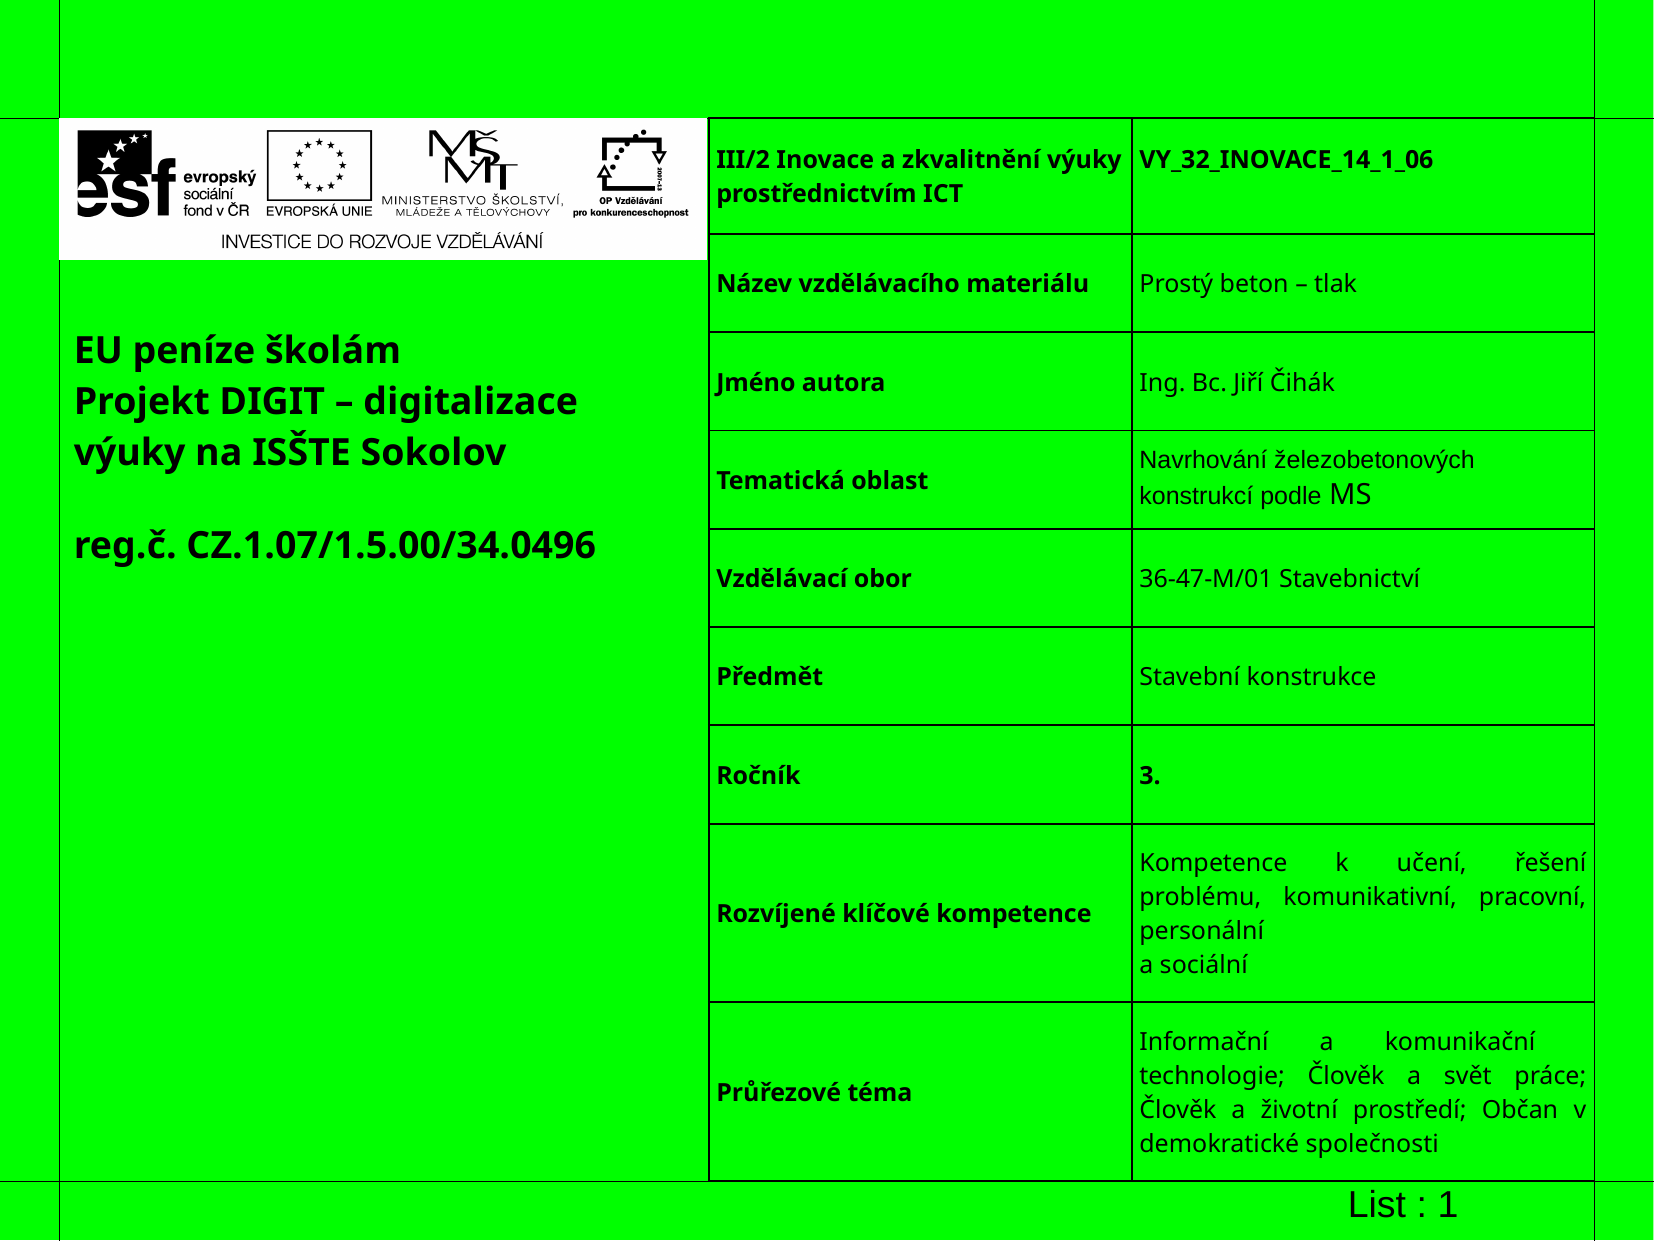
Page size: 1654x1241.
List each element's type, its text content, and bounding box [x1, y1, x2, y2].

table_header III/2 Inovace a zkvalitnění výuky prostřednictvím ICT [710, 119, 1131, 233]
table_cell Kompetence k učení, řešení problému, komunikativní, pracovní, personální a sociální [1133, 825, 1594, 1001]
table_cell Navrhování železobetonových konstrukcí podle MS [1133, 431, 1594, 528]
table_cell Rozvíjené klíčové kompetence [710, 825, 1131, 1001]
table_cell Stavební konstrukce [1133, 628, 1594, 724]
table_cell Vzdělávací obor [710, 530, 1131, 626]
table_cell Informační a komunikační technologie; Člověk a svět práce; Člověk a životní prostředí; Občan v demokratické společnosti [1133, 1003, 1594, 1180]
table_cell Předmět [710, 628, 1131, 724]
table_cell 36-47-M/01 Stavebnictví [1133, 530, 1594, 626]
table_cell Tematická oblast [710, 431, 1131, 528]
text_box EU peníze školám Projekt DIGIT – digitalizace výuky na ISŠTE Sokolov reg.č. CZ.1.07/1.5.00/34.0496 [59, 315, 680, 562]
table_cell Jméno autora [710, 333, 1131, 430]
table_cell Název vzdělávacího materiálu [710, 235, 1131, 331]
table_cell 3. [1133, 726, 1594, 823]
picture [59, 118, 707, 260]
table_cell Ing. Bc. Jiří Čihák [1133, 333, 1594, 430]
table_cell Ročník [710, 726, 1131, 823]
table_cell Průřezové téma [710, 1003, 1131, 1180]
table_cell Prostý beton – tlak [1133, 235, 1594, 331]
text_box List : <číslo> [1357, 1176, 1599, 1241]
table_header VY_32_INOVACE_14_1_06 [1133, 119, 1594, 233]
